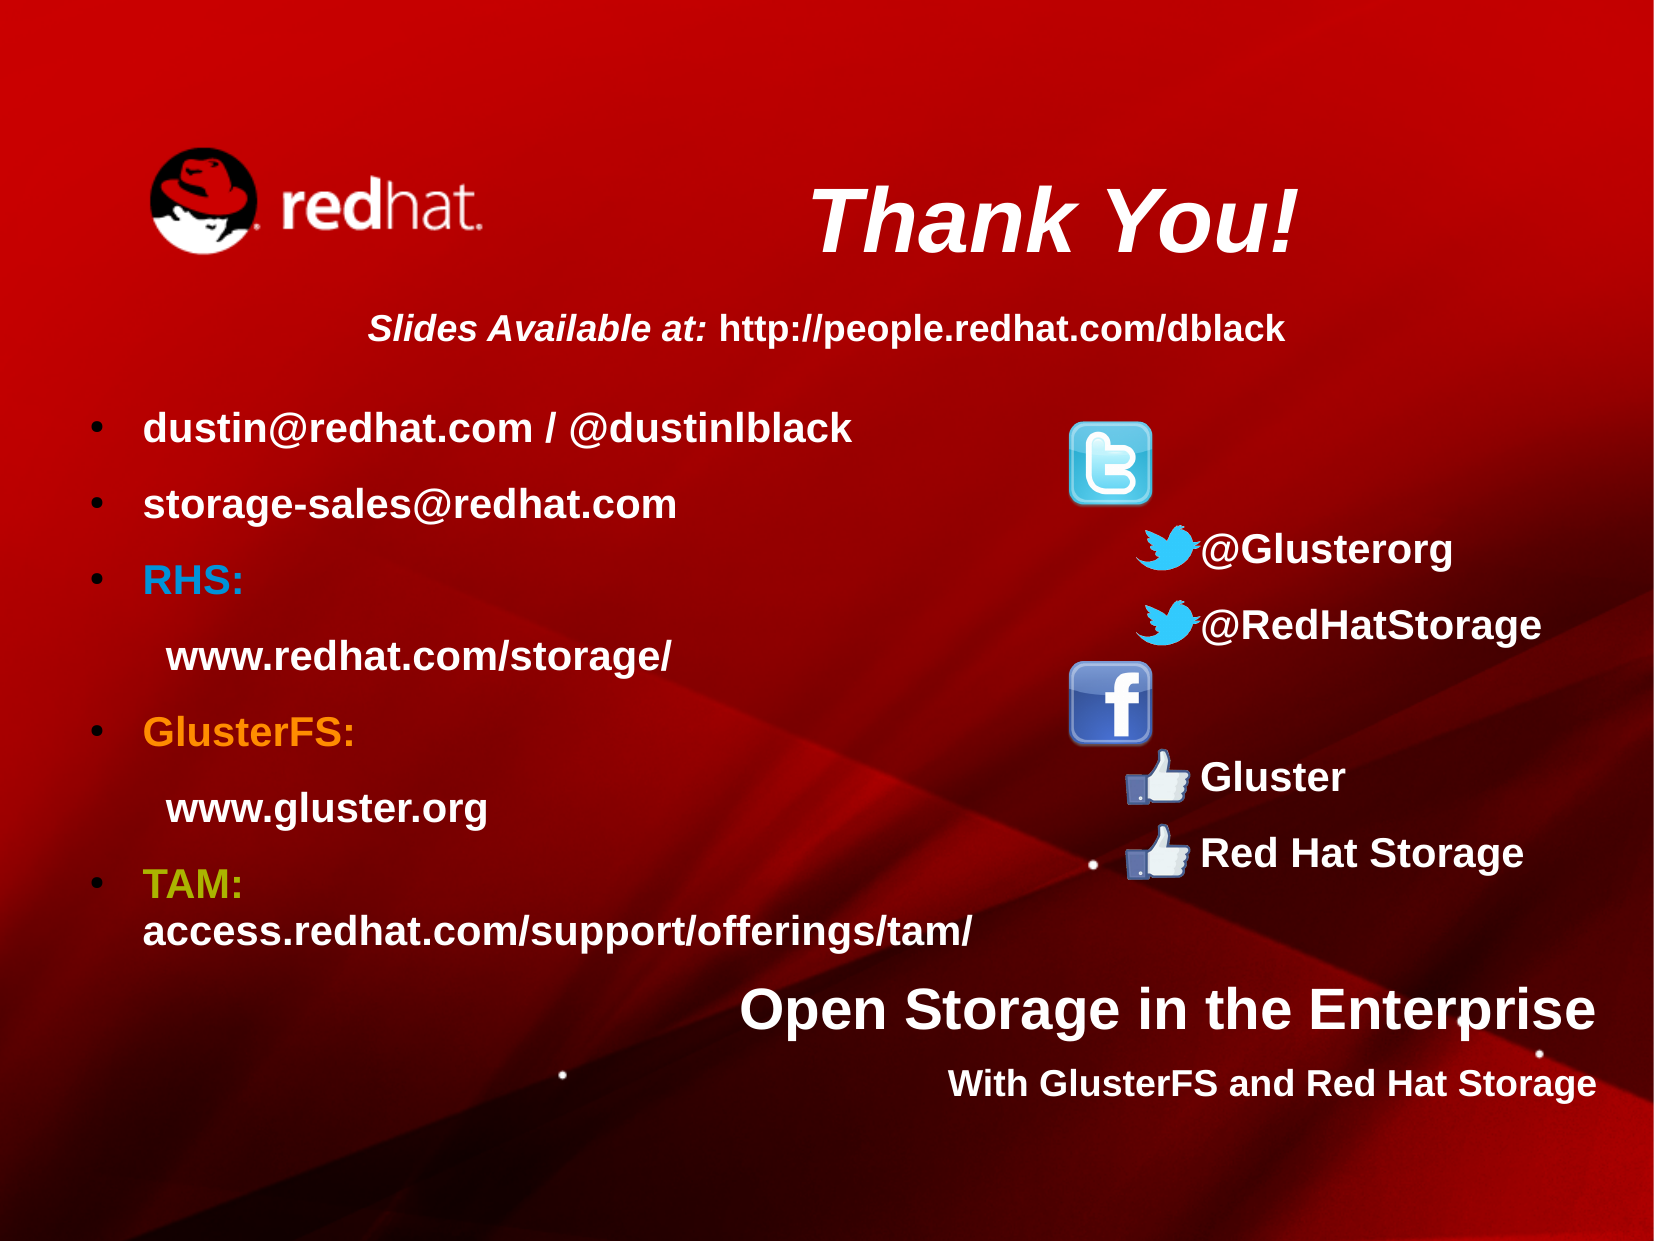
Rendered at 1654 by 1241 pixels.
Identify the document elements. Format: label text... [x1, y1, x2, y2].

picture [0, 0, 1654, 1241]
text_box Thank You! [453, 127, 1654, 263]
text_box Slides Available at: http://people.redhat.com/dblack [264, 300, 1390, 357]
list dustin@redhat.com / @dustinlblack storage-sales@redhat.com RHS: www.redhat.com/storage/ GlusterFS: www.gluster.org TAM: access.redhat.com/support/offerings/tam/ [71, 405, 1036, 1141]
list @Glusterorg @RedHatStorage Gluster Red Hat Storage [1200, 450, 1591, 966]
text_box Open Storage in the Enterprise With GlusterFS and Red Hat Storage [676, 966, 1613, 1115]
